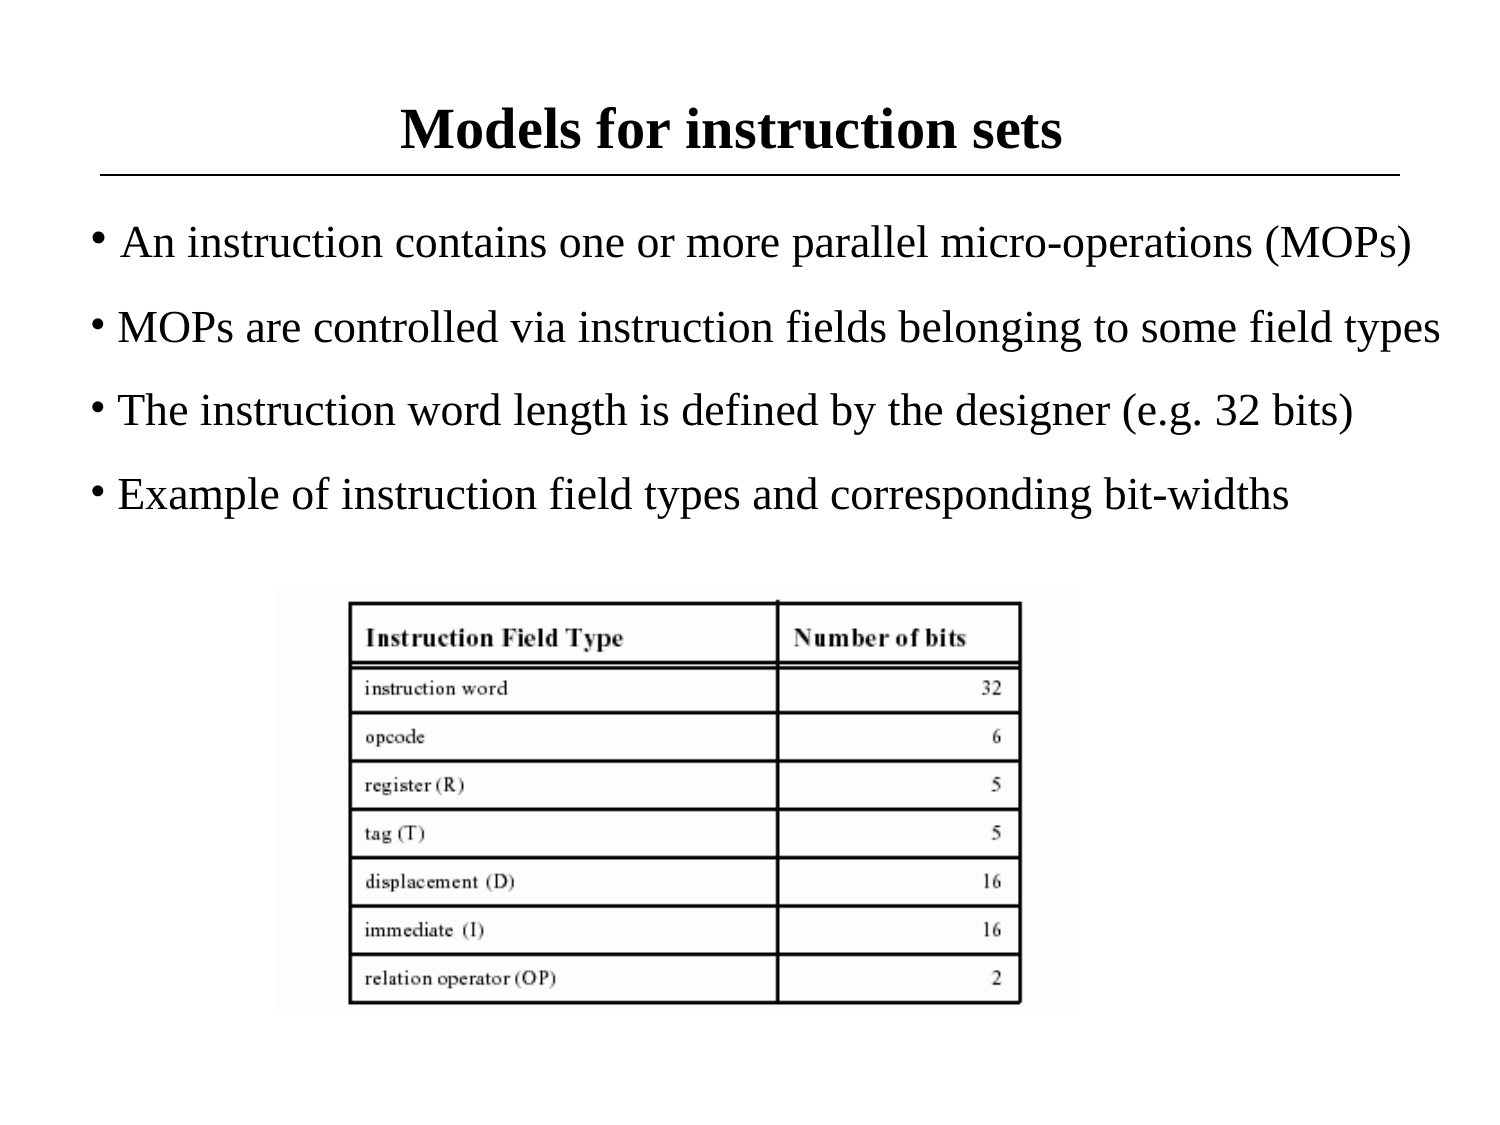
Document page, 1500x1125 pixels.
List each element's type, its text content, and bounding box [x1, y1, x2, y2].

title Models for instruction sets [123, 78, 1341, 173]
picture [277, 586, 1078, 1012]
text_box An instruction contains one or more parallel micro-operations (MOPs) MOPs are controlled via instruction fields belonging to some field types The instruction word length is defined by the designer (e.g. 32 bits) Example of instruction field types and corresponding bit-widths [75, 199, 1471, 527]
